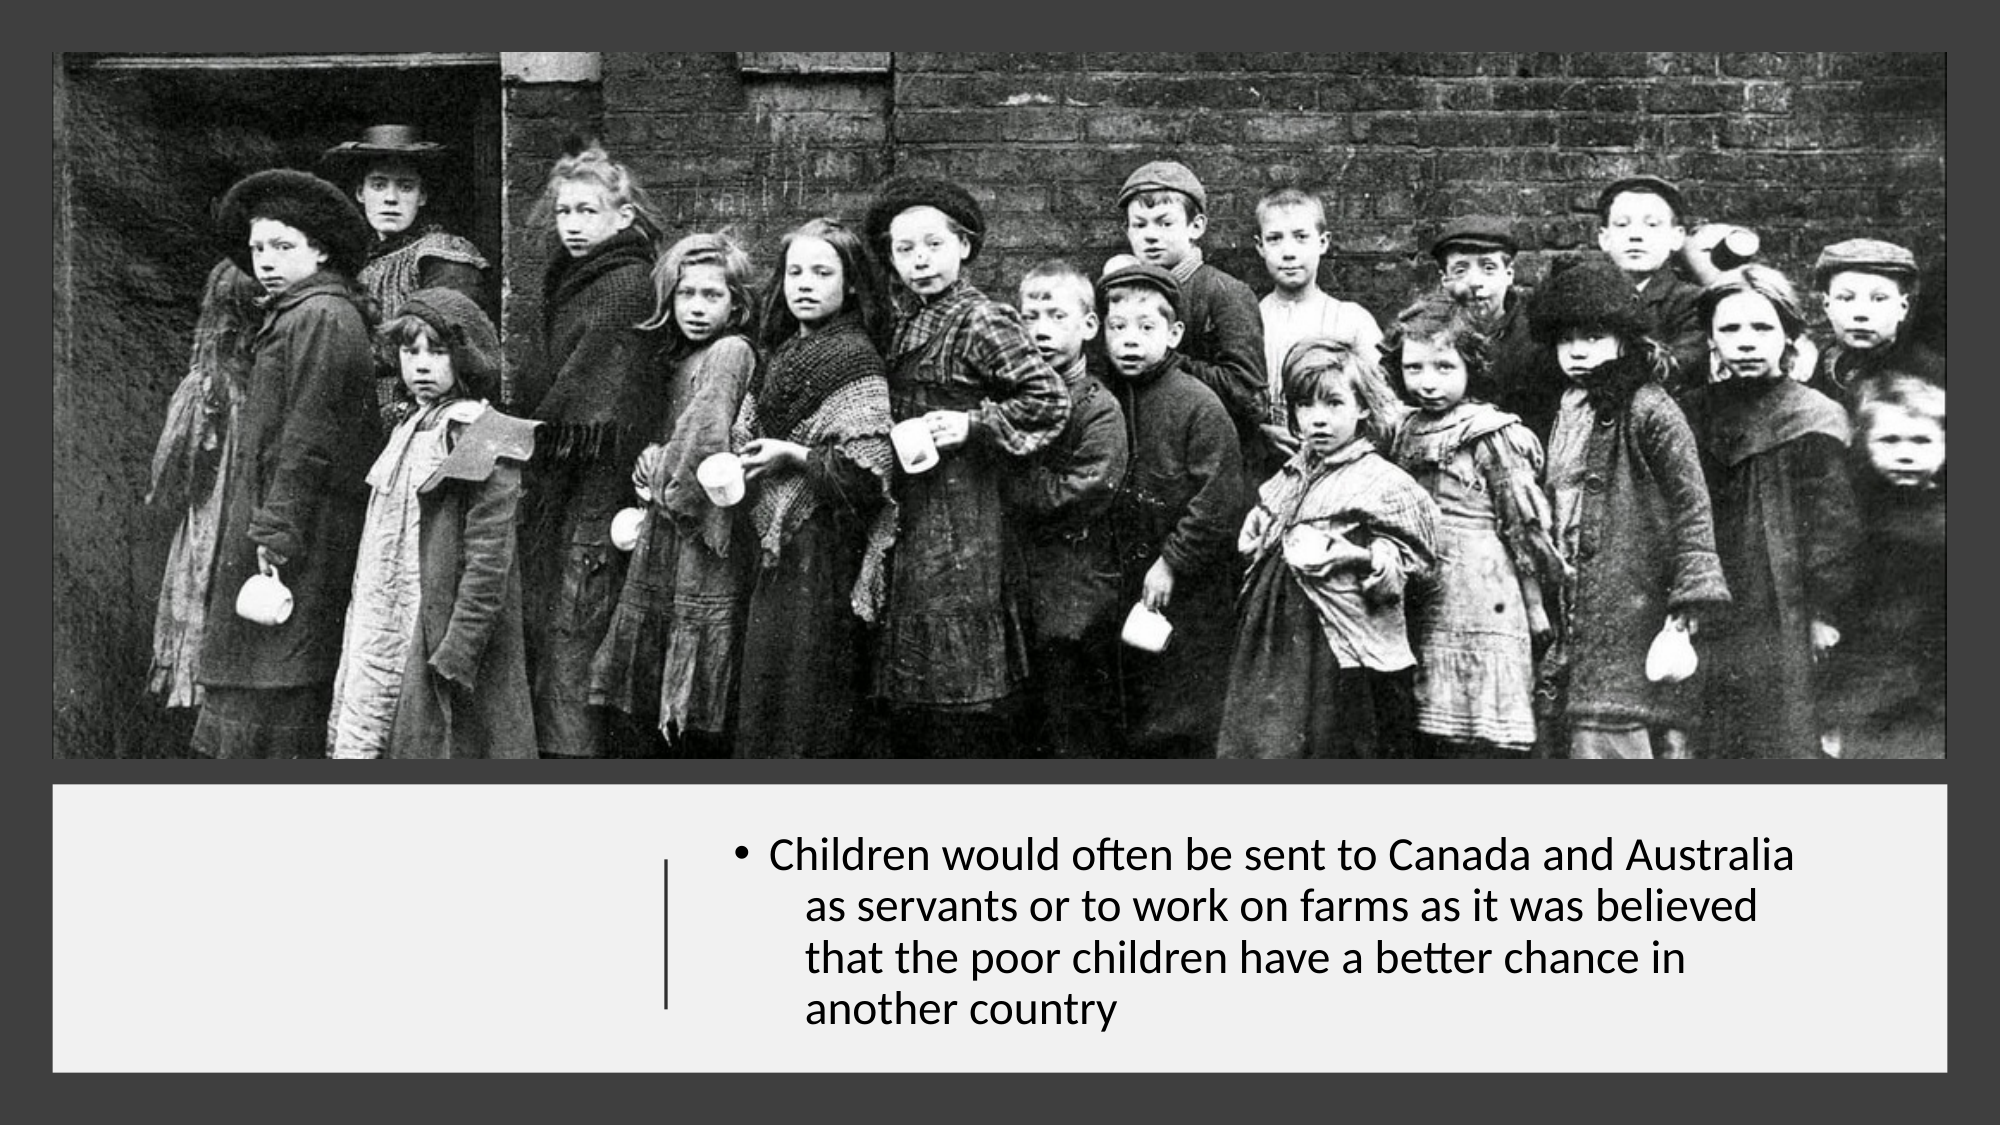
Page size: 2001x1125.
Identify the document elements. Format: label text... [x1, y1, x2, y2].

picture [52, 52, 1947, 759]
text_box [0, 0, 2000, 1125]
list Children would often be sent to Canada and Australia as servants or to work on farms as it was believed that the poor children have a better chance in another country [718, 821, 1864, 1043]
